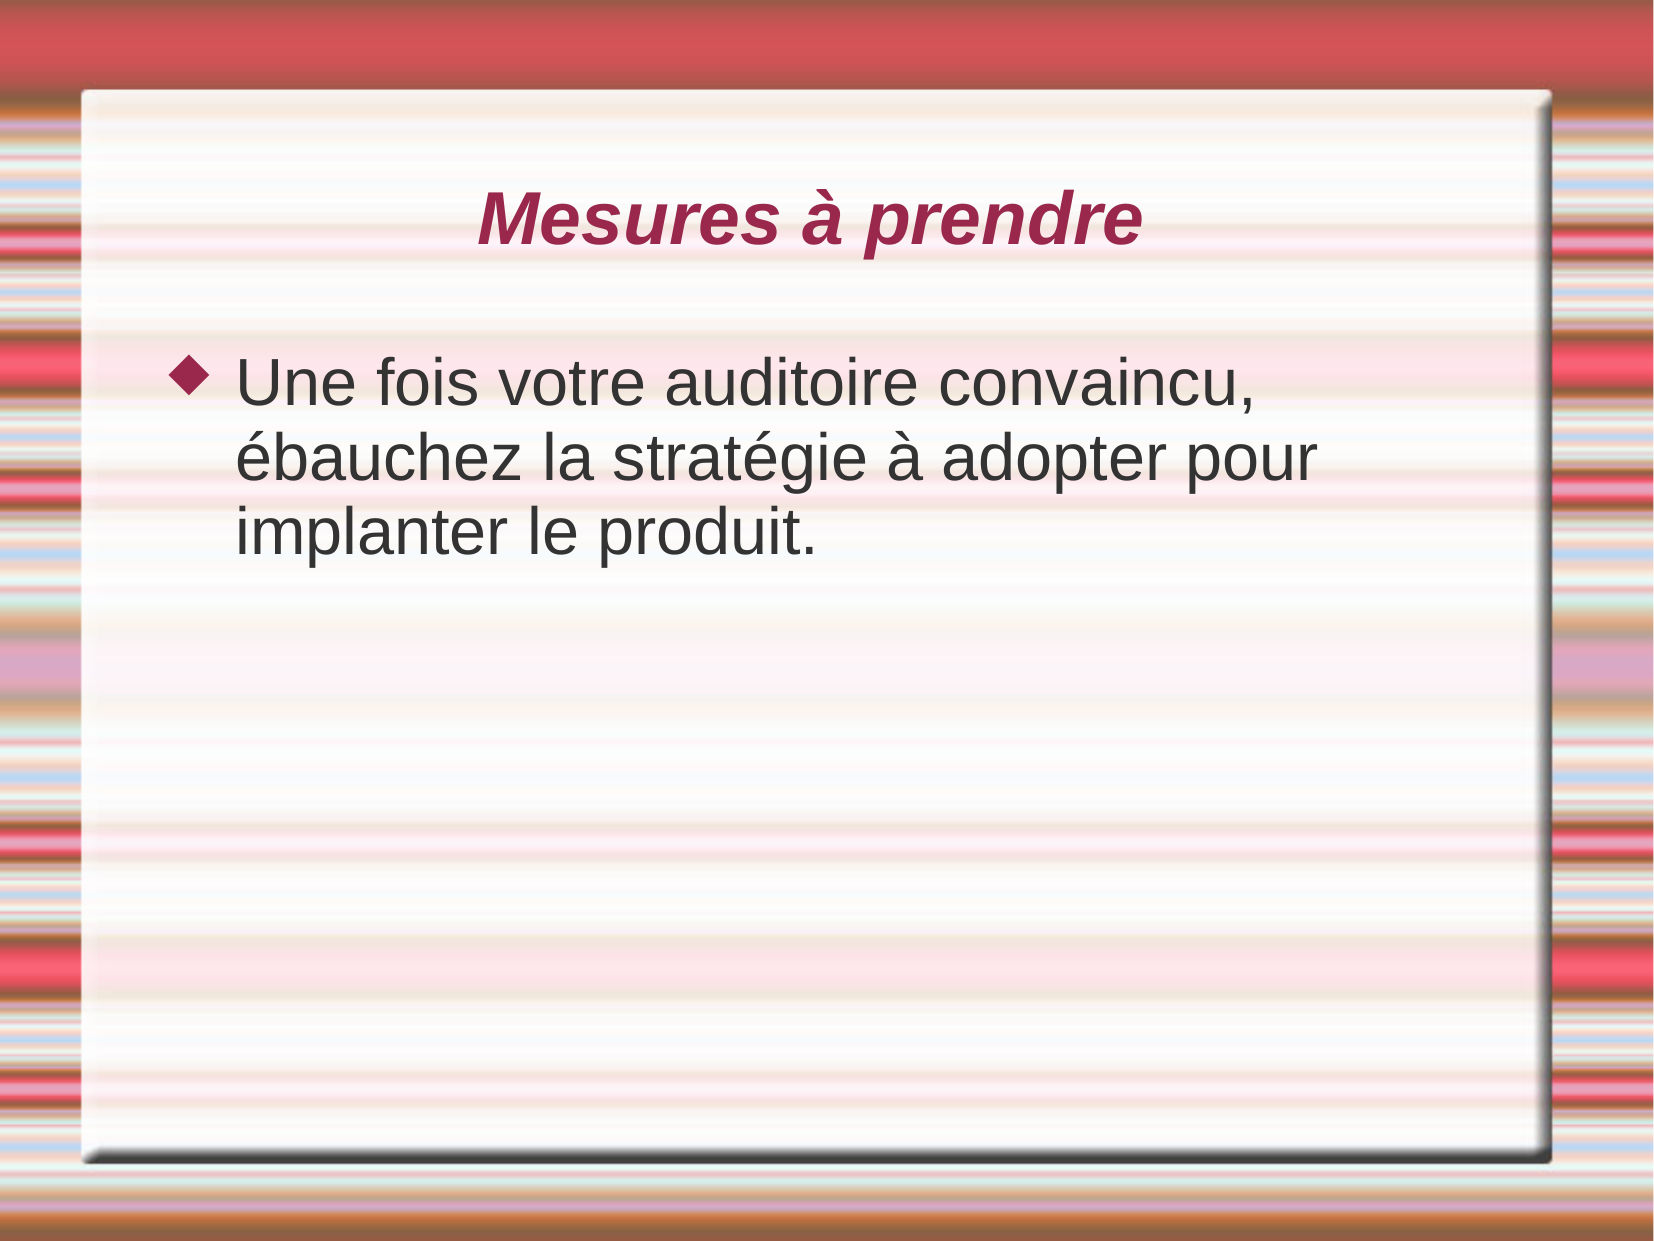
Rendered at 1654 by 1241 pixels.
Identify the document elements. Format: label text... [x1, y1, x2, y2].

list Une fois votre auditoire convaincu, ébauchez la stratégie à adopter pour implanter le produit. [152, 344, 1534, 1127]
picture [0, 0, 1654, 1241]
title Mesures à prendre [88, 114, 1534, 322]
